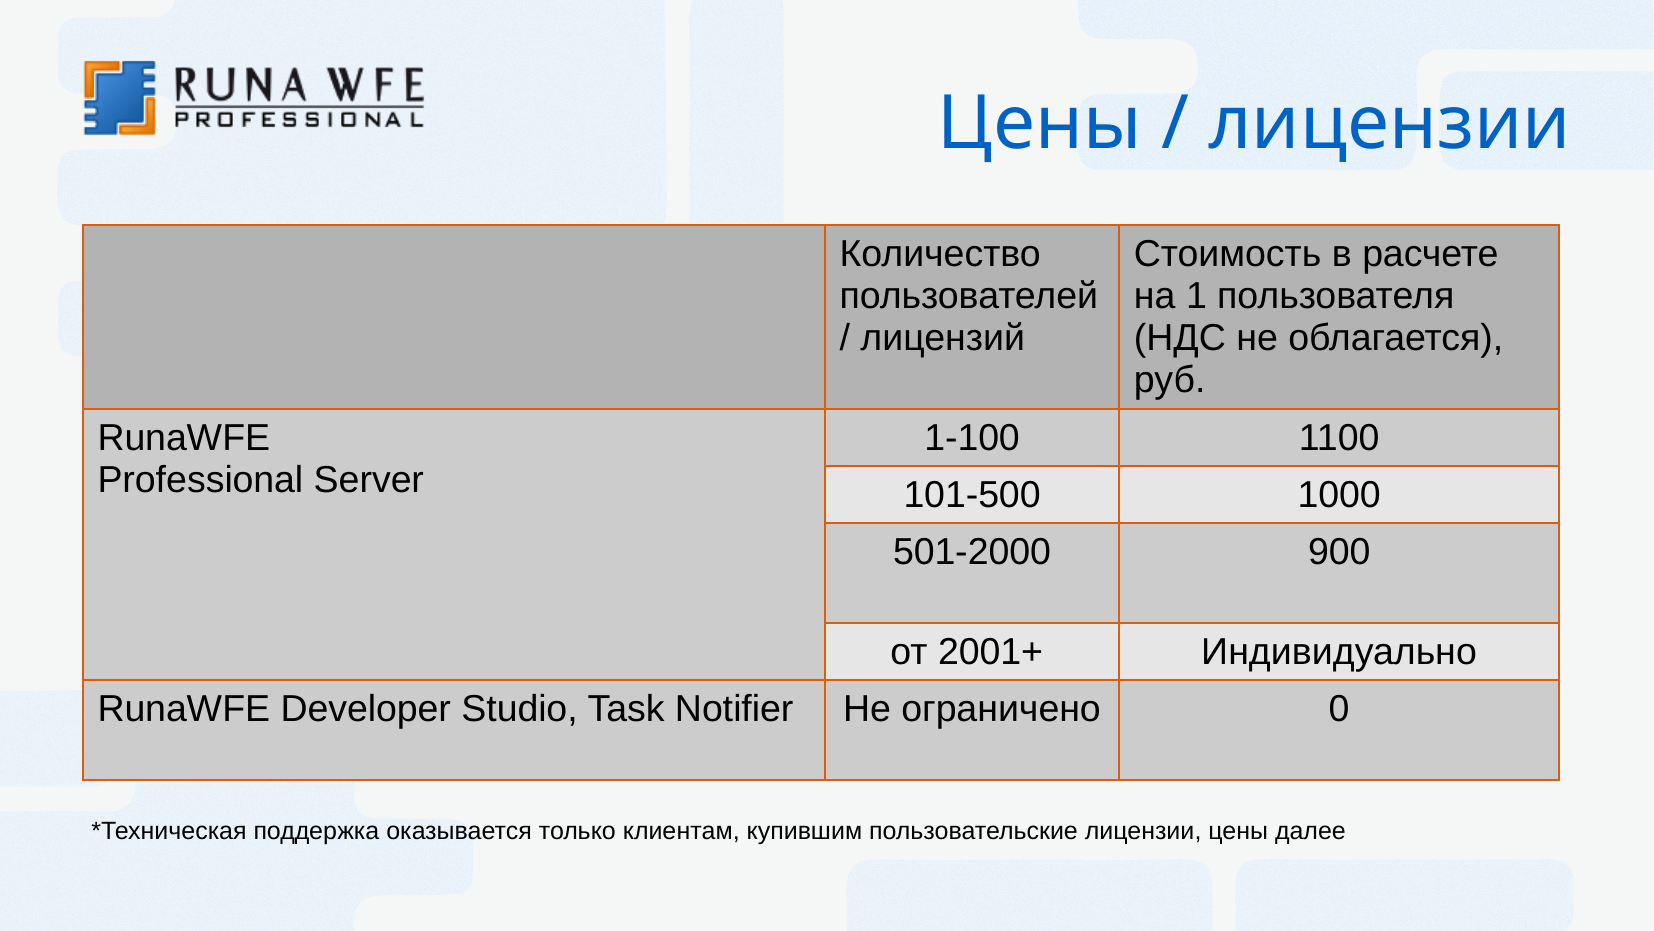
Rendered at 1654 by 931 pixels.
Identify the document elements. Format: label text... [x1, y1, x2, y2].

title Цены / лицензии [484, 66, 1571, 172]
table_header [84, 226, 824, 408]
table_cell 101-500 [826, 467, 1118, 522]
table_cell 1-100 [826, 410, 1118, 465]
table_cell от 2001+ [826, 624, 1118, 679]
table_header Количество пользователей / лицензий [826, 226, 1118, 408]
text_box *Техническая поддержка оказывается только клиентам, купившим пользовательские лицензии, цены далее [76, 809, 1542, 880]
picture [0, 0, 1654, 931]
table_cell RunaWFE Professional Server [84, 410, 824, 679]
table_cell 900 [1120, 524, 1558, 622]
table_cell Индивидуально [1120, 624, 1558, 679]
table_cell 0 [1120, 681, 1558, 779]
table_cell RunaWFE Developer Studio, Task Notifier [84, 681, 824, 779]
table_cell 1000 [1120, 467, 1558, 522]
table_cell Не ограничено [826, 681, 1118, 779]
table_cell 1100 [1120, 410, 1558, 465]
table_cell 501-2000 [826, 524, 1118, 622]
table_header Стоимость в расчете на 1 пользователя (НДС не облагается), руб. [1120, 226, 1558, 408]
